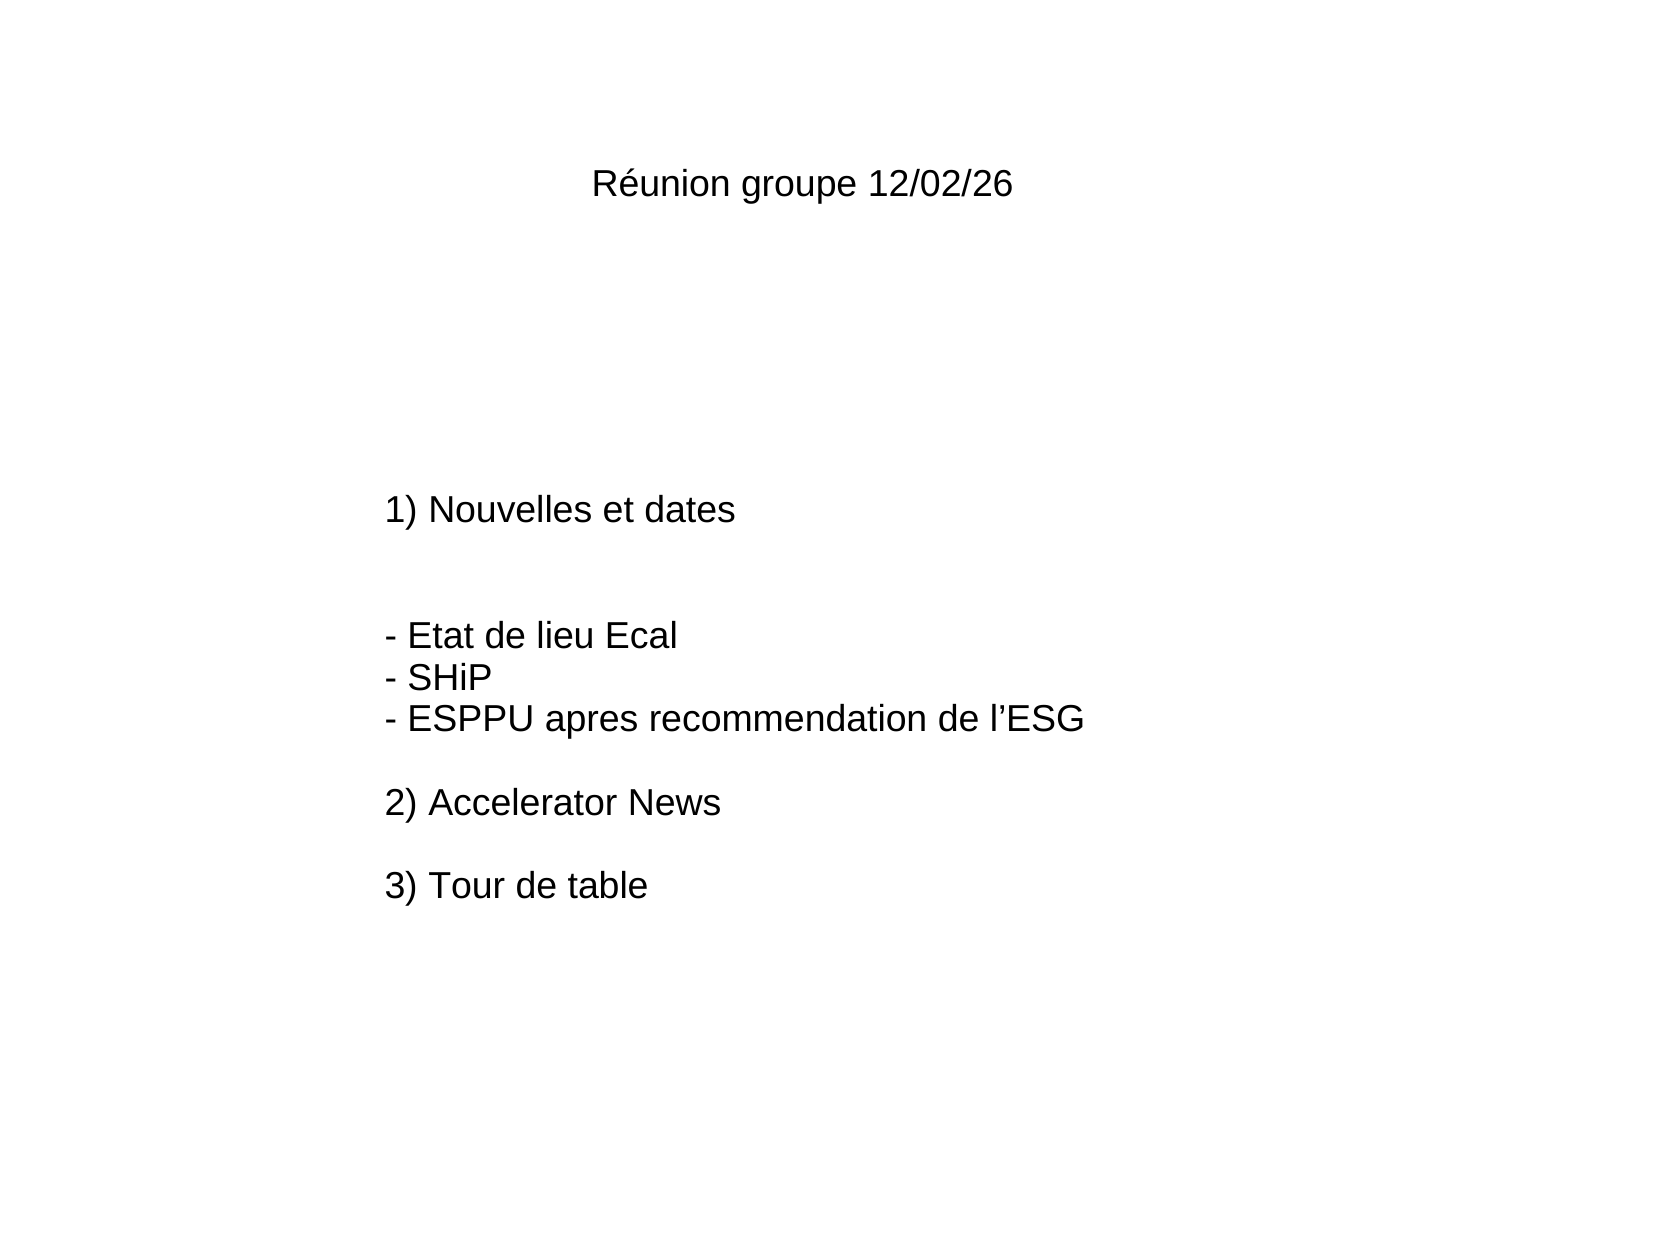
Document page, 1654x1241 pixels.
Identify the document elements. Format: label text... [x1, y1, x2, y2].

text_box 1) Nouvelles et dates - Etat de lieu Ecal - SHiP - ESPPU apres recommendation de l’ESG 2) Accelerator News 3) Tour de table [369, 144, 1426, 916]
